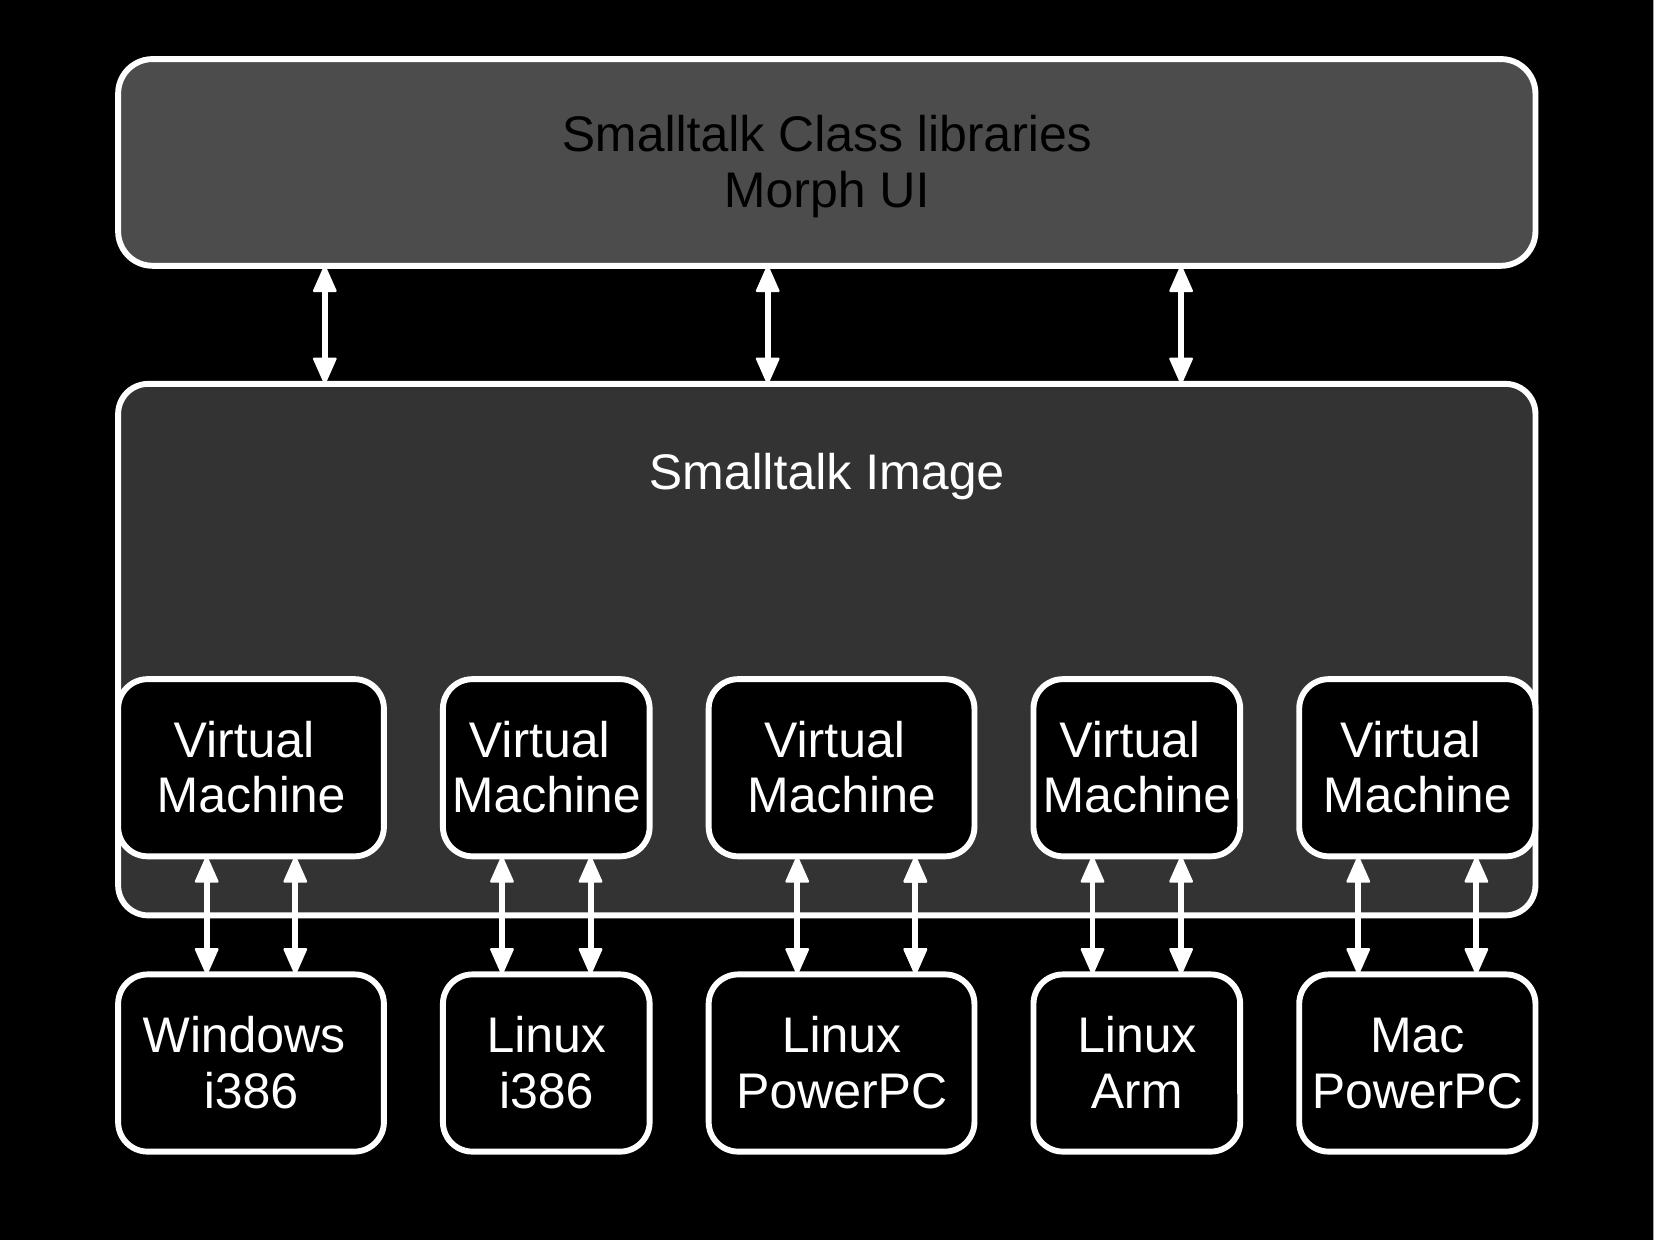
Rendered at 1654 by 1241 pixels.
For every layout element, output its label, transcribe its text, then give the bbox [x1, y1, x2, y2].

text_box Linux PowerPC [708, 974, 975, 1152]
text_box [1095, 857, 1179, 916]
text_box Linux i386 [442, 974, 650, 1152]
text_box [118, 834, 205, 916]
text_box Virtual Machine [1033, 679, 1241, 857]
text_box [1478, 832, 1536, 916]
text_box Mac PowerPC [1299, 974, 1536, 1152]
text_box [799, 857, 913, 916]
text_box Smalltalk Image [118, 383, 1536, 562]
text_box Virtual Machine [1299, 679, 1536, 857]
text_box Virtual Machine [708, 679, 975, 857]
text_box [118, 537, 1536, 916]
text_box [504, 857, 588, 916]
text_box Virtual Machine [118, 679, 384, 857]
text_box Smalltalk Class libraries Morph UI [118, 59, 1536, 266]
text_box [1360, 857, 1474, 916]
text_box Linux Arm [1033, 974, 1241, 1152]
text_box Virtual Machine [442, 679, 650, 857]
text_box [209, 857, 293, 916]
text_box Windows i386 [118, 974, 384, 1152]
